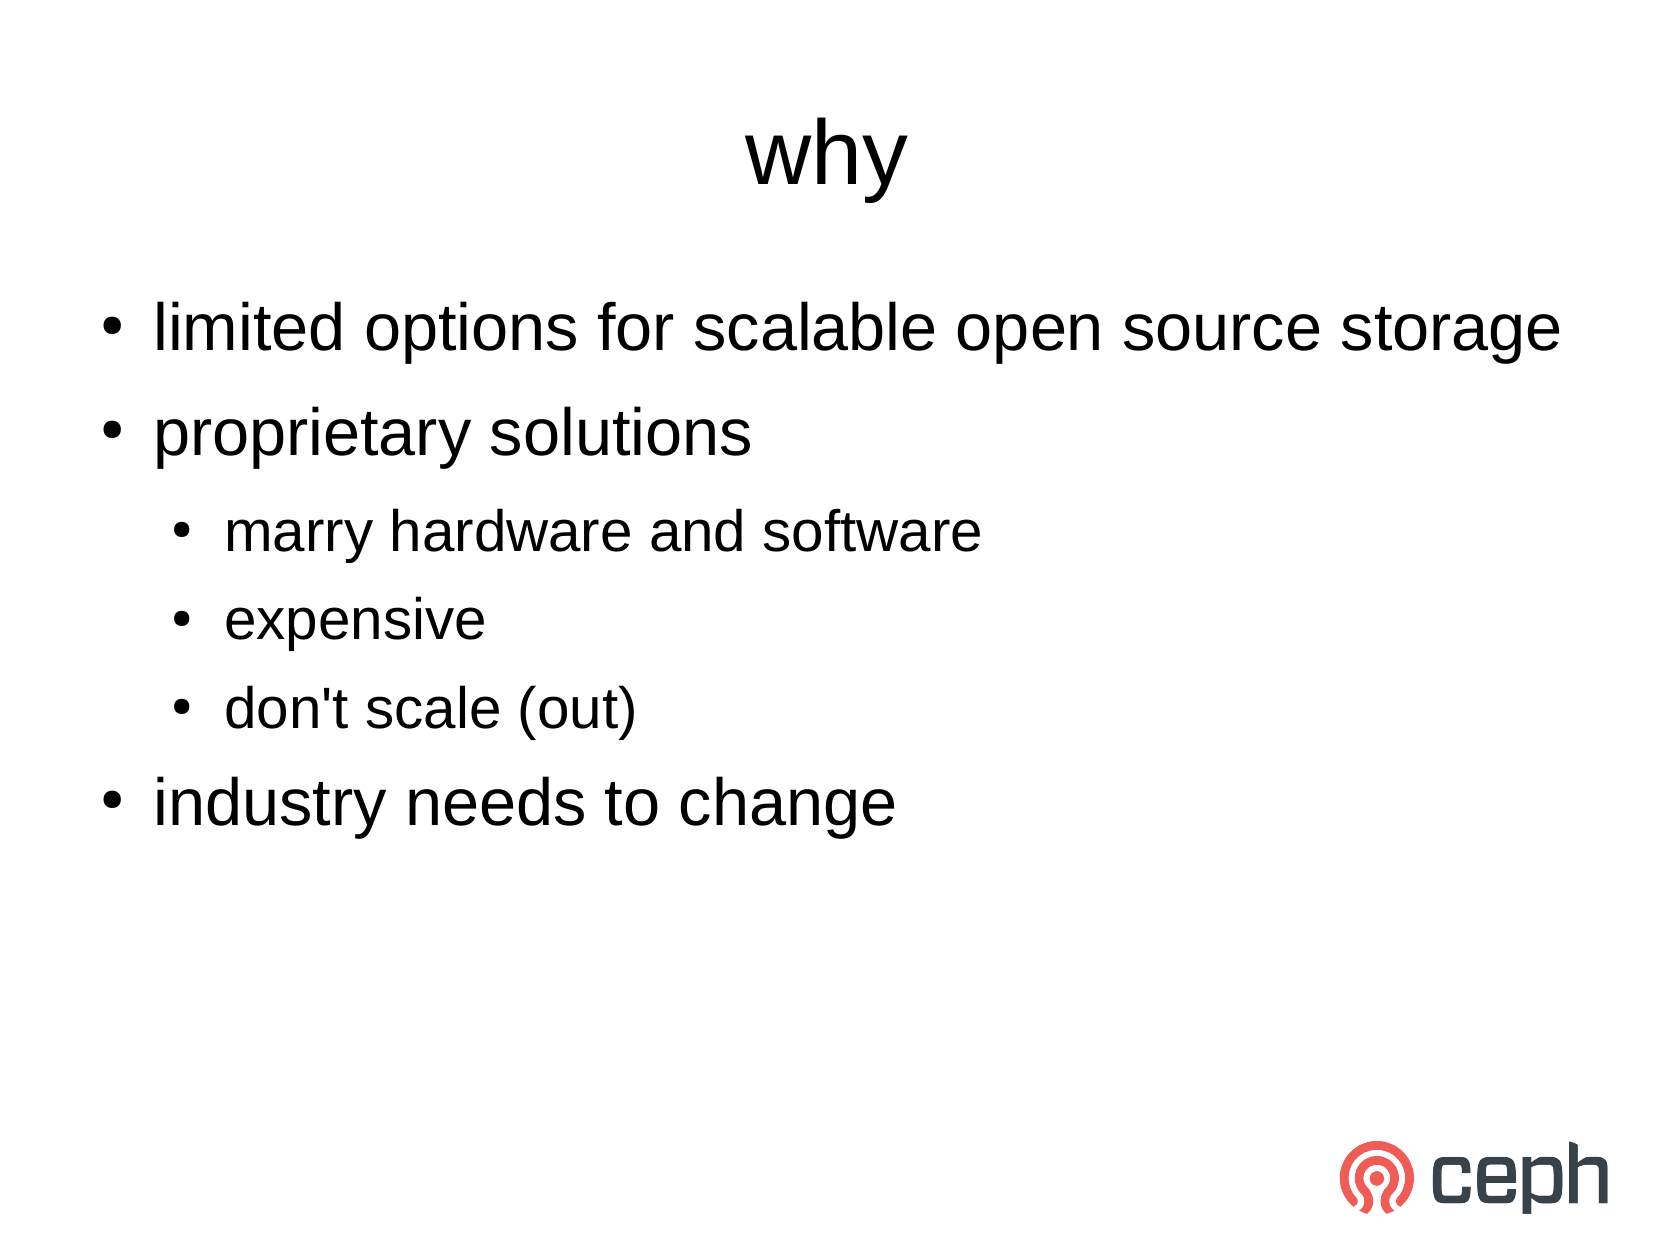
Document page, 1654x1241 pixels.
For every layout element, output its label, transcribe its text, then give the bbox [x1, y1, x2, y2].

title why [82, 49, 1571, 257]
list limited options for scalable open source storage proprietary solutions marry hardware and software expensive don't scale (out) industry needs to change [82, 290, 1571, 1109]
picture [1293, 1095, 1654, 1241]
